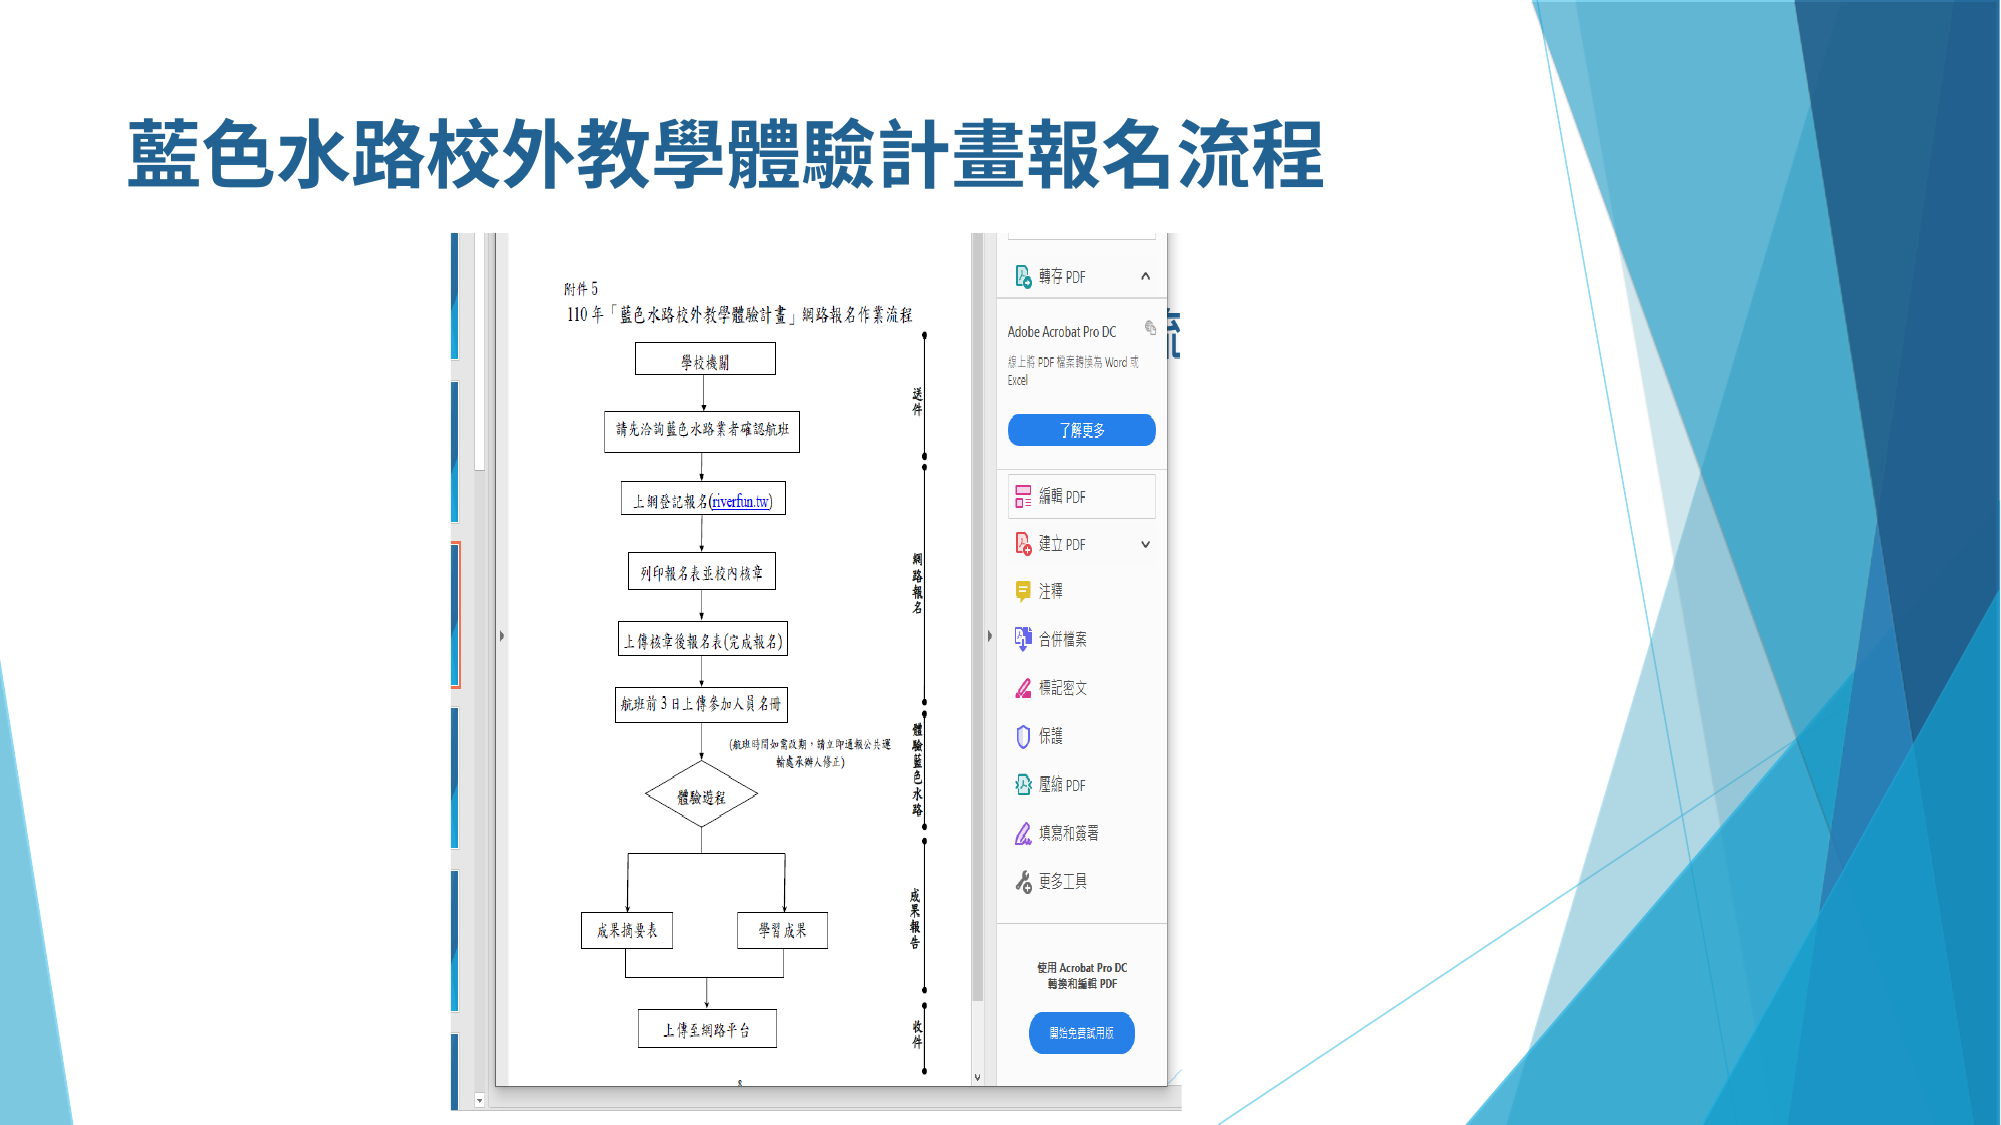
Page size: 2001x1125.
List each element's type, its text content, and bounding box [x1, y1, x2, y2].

picture [450, 233, 1182, 1111]
title 藍色水路校外教學體驗計畫報名流程 [111, 99, 1522, 317]
